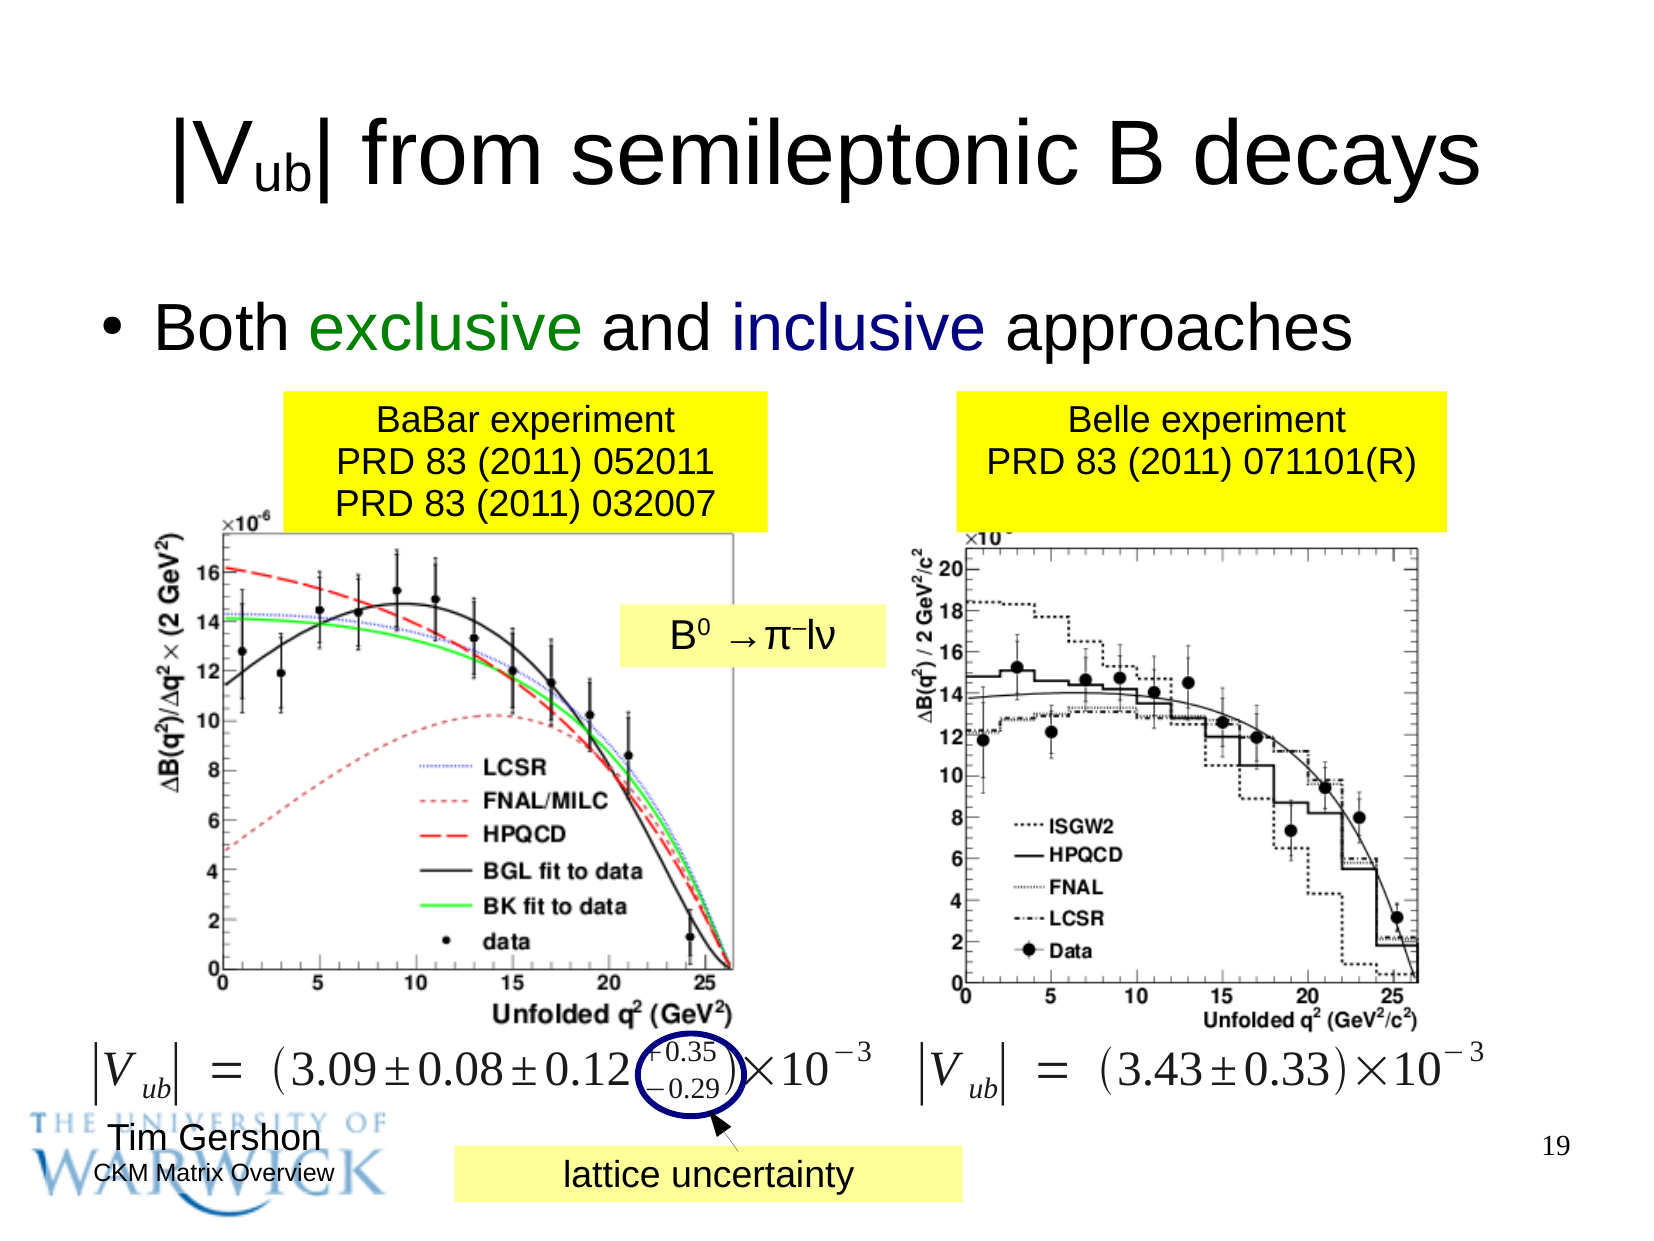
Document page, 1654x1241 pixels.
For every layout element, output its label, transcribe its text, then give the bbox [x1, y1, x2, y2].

text_box BaBar experiment PRD 83 (2011) 052011 PRD 83 (2011) 032007 [283, 391, 768, 533]
picture [891, 504, 1446, 1043]
title |Vub| from semileptonic B decays [82, 56, 1571, 250]
text_box B0 →π–lν [620, 604, 886, 668]
picture [133, 496, 761, 1034]
text_box Tim Gershon CKM Matrix Overview [45, 1108, 384, 1194]
list Both exclusive and inclusive approaches [82, 290, 1571, 1109]
text_box lattice uncertainty [454, 1145, 963, 1203]
picture [19, 1106, 406, 1232]
text_box Belle experiment PRD 83 (2011) 071101(R) [956, 391, 1447, 533]
chart [721, 1036, 883, 1109]
chart [73, 1036, 661, 1109]
chart [900, 1036, 1495, 1109]
chart [641, 1037, 741, 1109]
